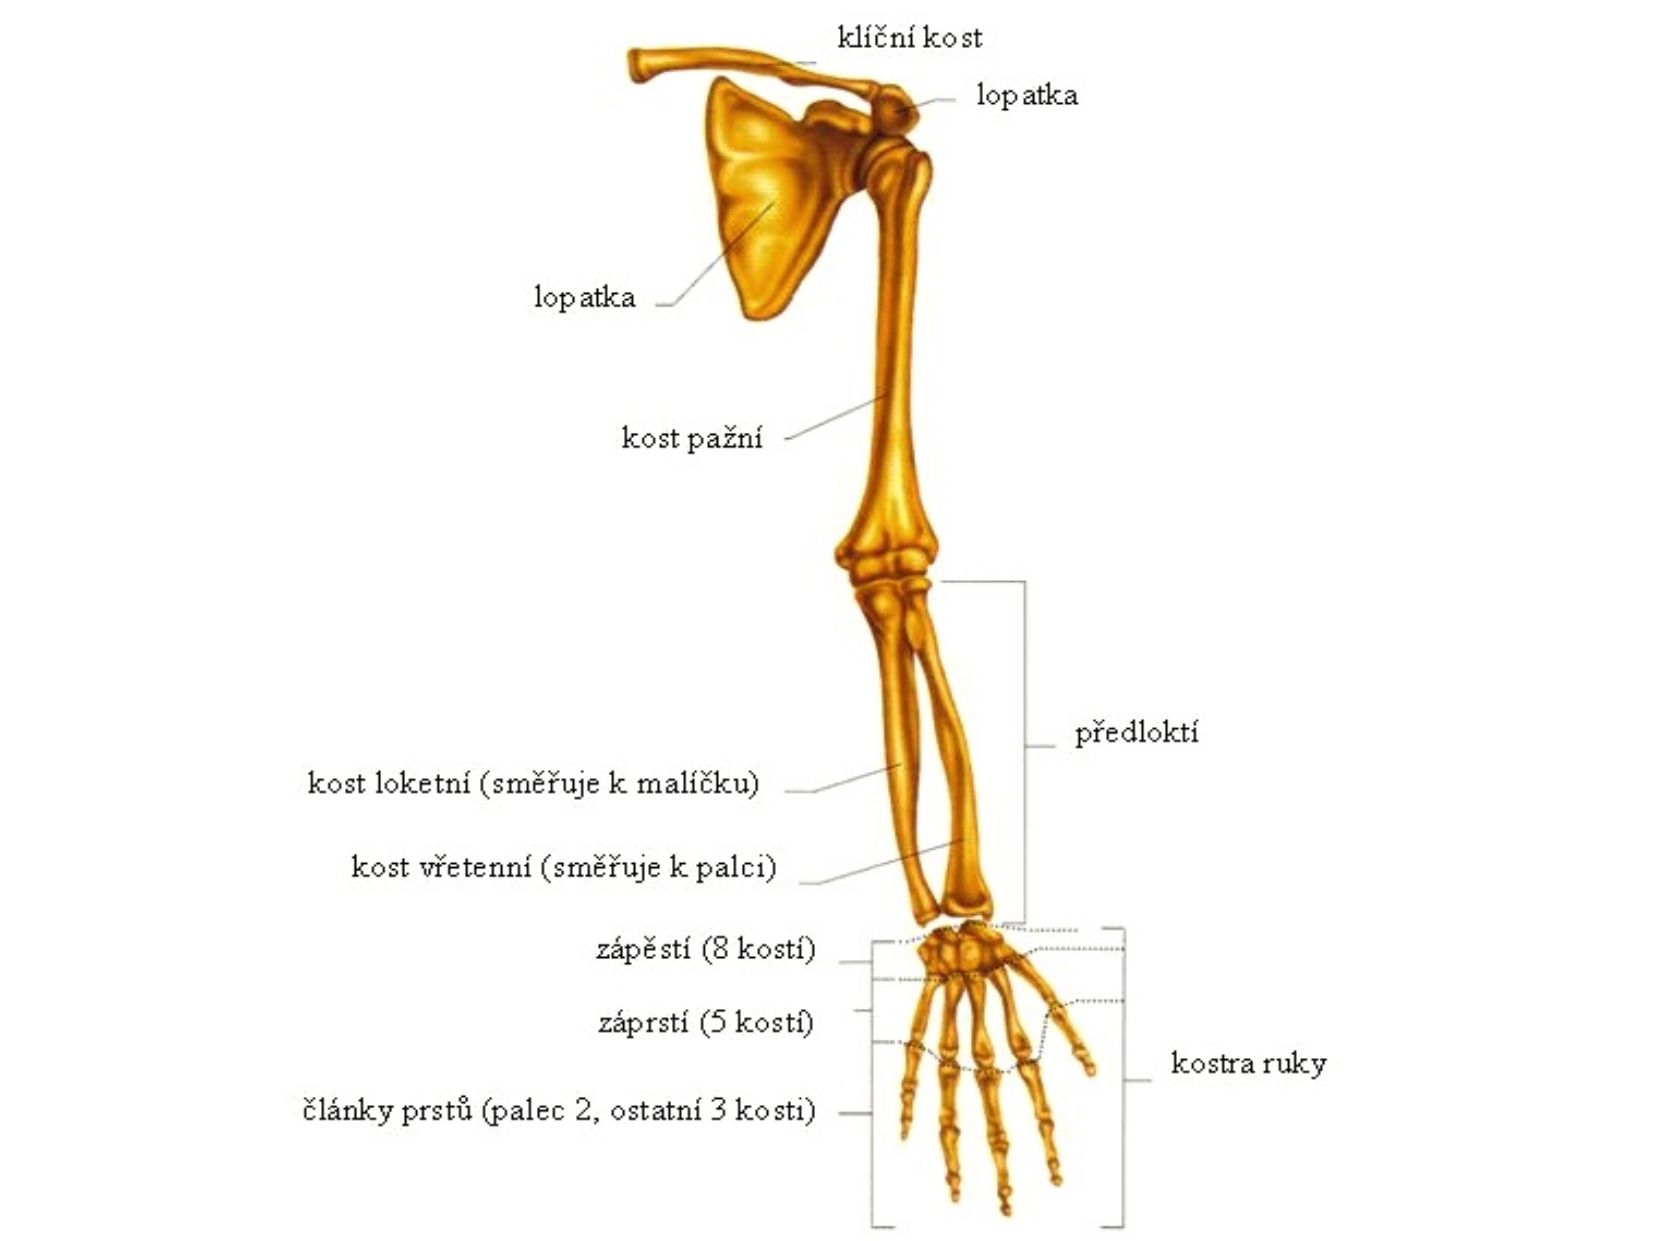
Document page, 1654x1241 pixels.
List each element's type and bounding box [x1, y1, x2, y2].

picture [283, 11, 1347, 1241]
